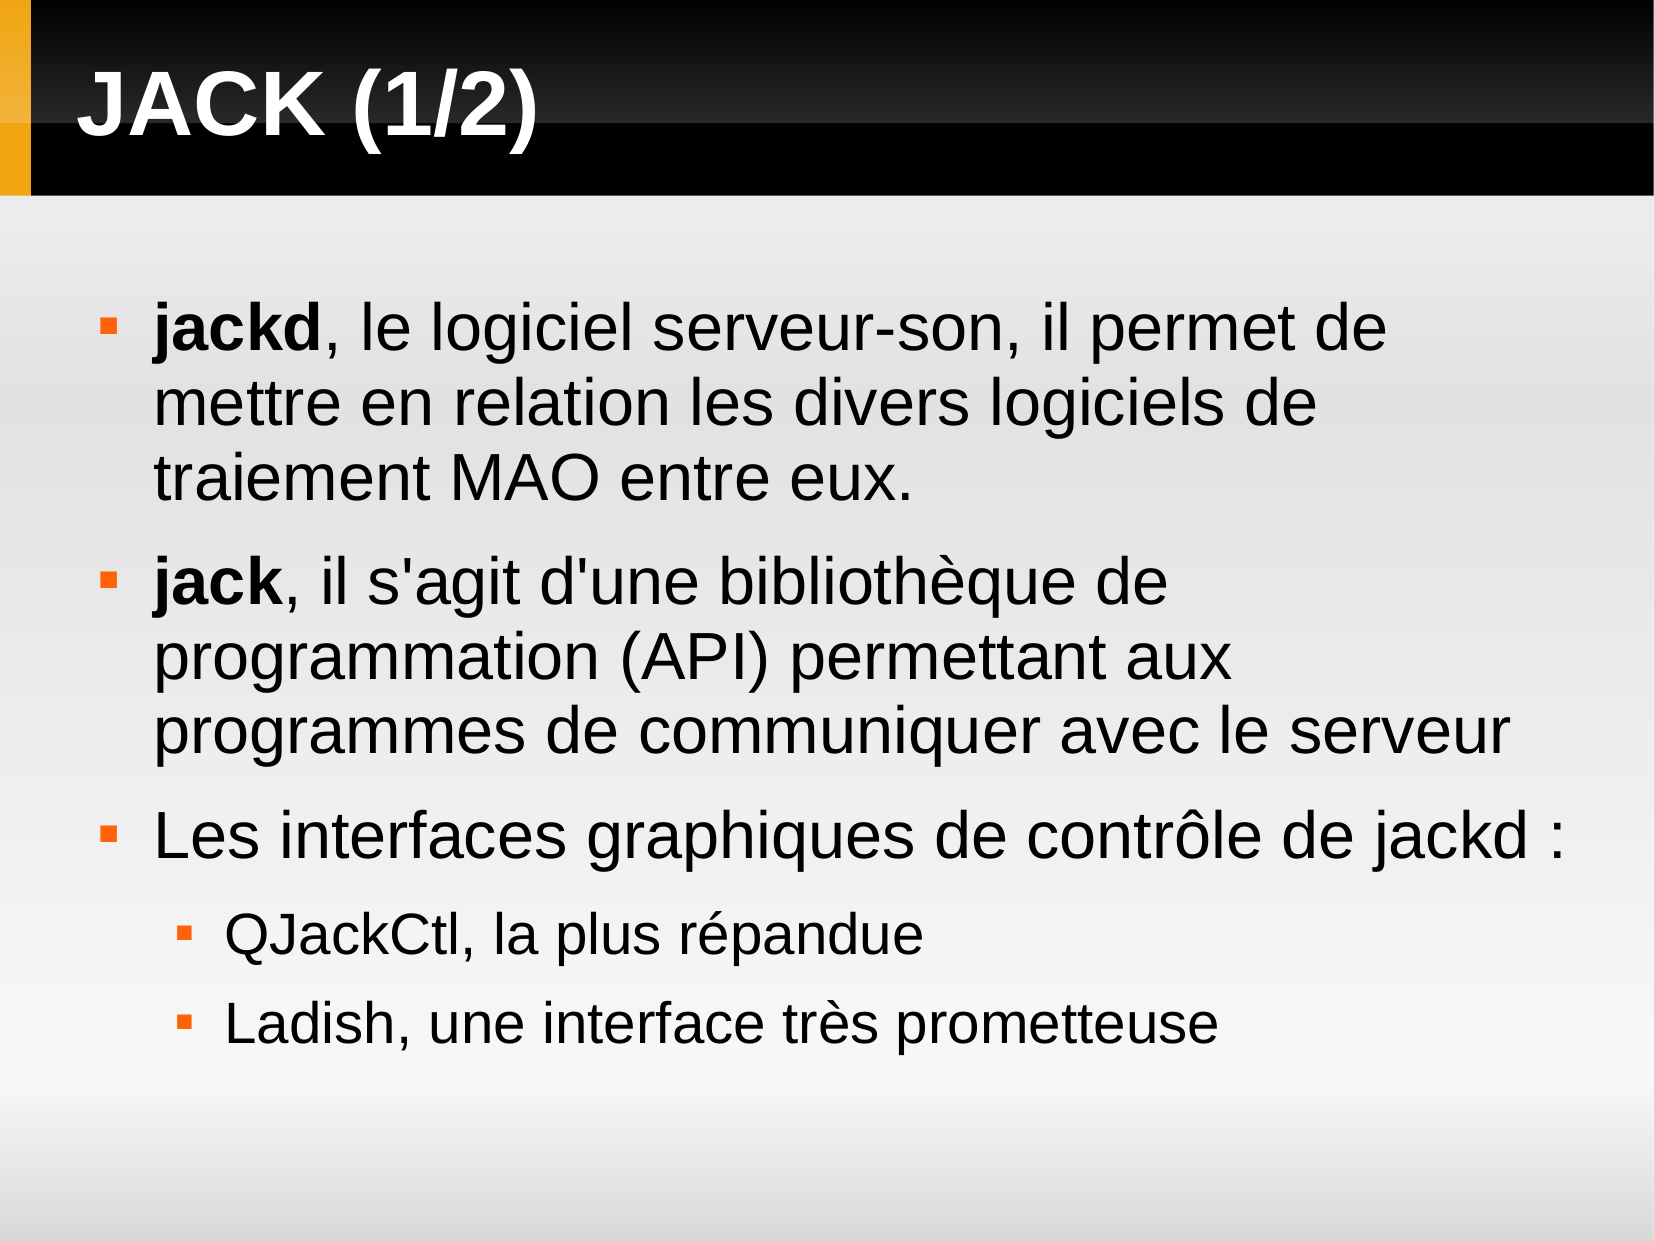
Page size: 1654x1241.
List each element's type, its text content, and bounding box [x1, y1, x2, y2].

list jackd, le logiciel serveur-son, il permet de mettre en relation les divers logiciels de traiement MAO entre eux. jack, il s'agit d'une bibliothèque de programmation (API) permettant aux programmes de communiquer avec le serveur Les interfaces graphiques de contrôle de jackd : QJackCtl, la plus répandue Ladish, une interface très prometteuse [82, 290, 1571, 1131]
picture [0, 0, 1654, 1241]
title JACK (1/2) [76, 0, 1565, 208]
